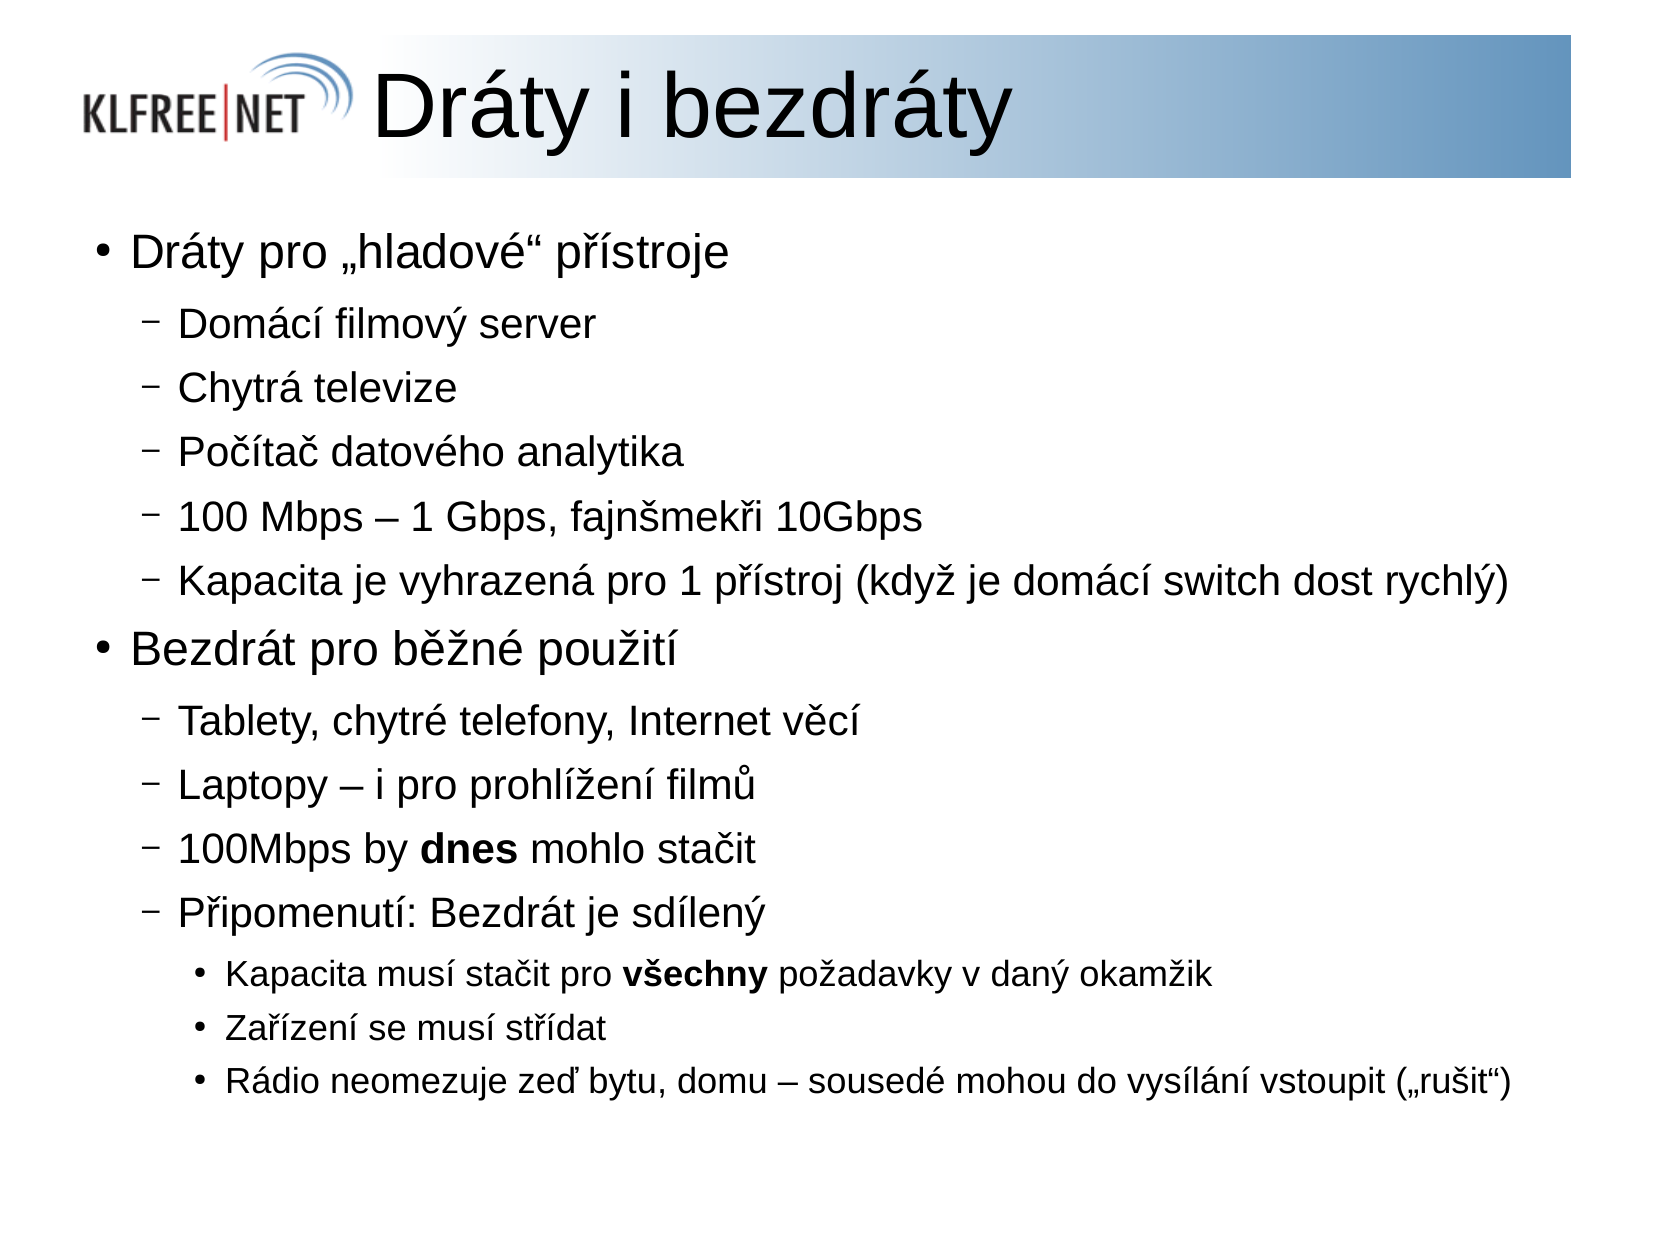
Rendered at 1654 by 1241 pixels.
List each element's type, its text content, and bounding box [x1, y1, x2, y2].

picture [59, 11, 372, 201]
title Dráty i bezdráty [371, 47, 1560, 166]
list Dráty pro „hladové“ přístroje Domácí filmový server Chytrá televize Počítač datového analytika 100 Mbps – 1 Gbps, fajnšmekři 10Gbps Kapacita je vyhrazená pro 1 přístroj (když je domácí switch dost rychlý) Bezdrát pro běžné použití Tablety, chytré telefony, Internet věcí Laptopy – i pro prohlížení filmů 100Mbps by dnes mohlo stačit Připomenutí: Bezdrát je sdílený Kapacita musí stačit pro všechny požadavky v daný okamžik Zařízení se musí střídat Rádio neomezuje zeď bytu, domu – sousedé mohou do vysílání vstoupit („rušit“) [82, 224, 1571, 1111]
